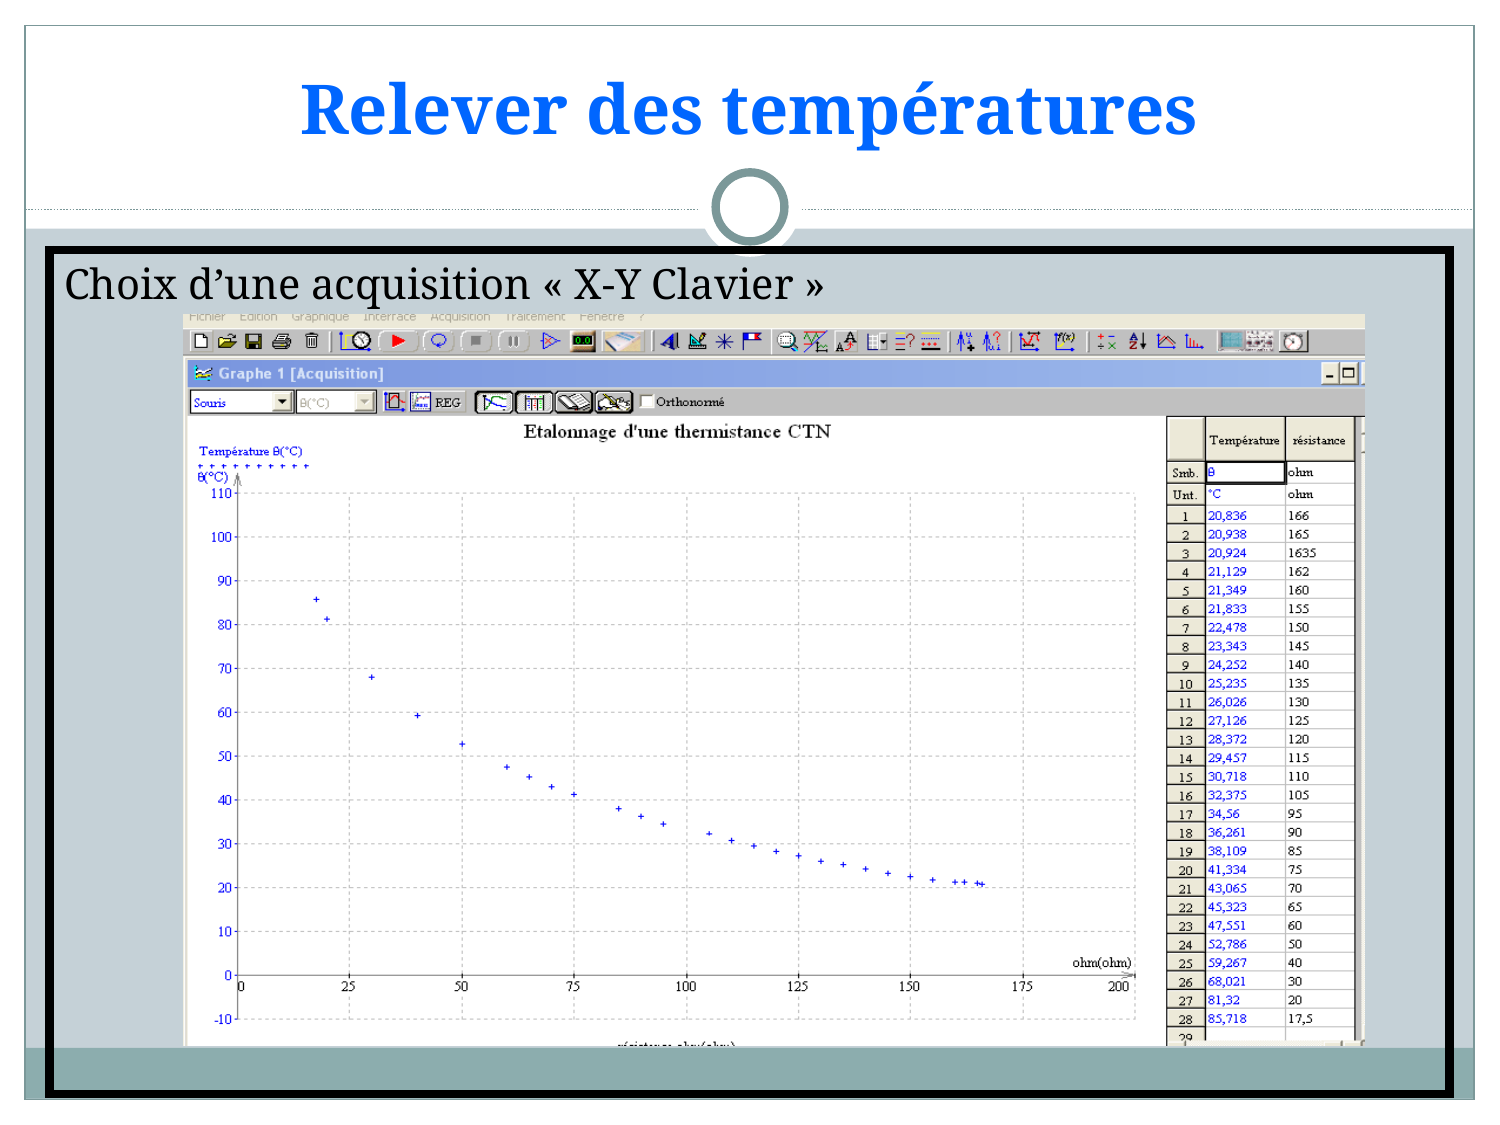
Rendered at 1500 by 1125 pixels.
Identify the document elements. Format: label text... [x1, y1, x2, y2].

table_header Choix d’une acquisition « X-Y Clavier » [54, 254, 1445, 1090]
picture [183, 314, 1365, 1046]
title Relever des températures [49, 37, 1450, 162]
